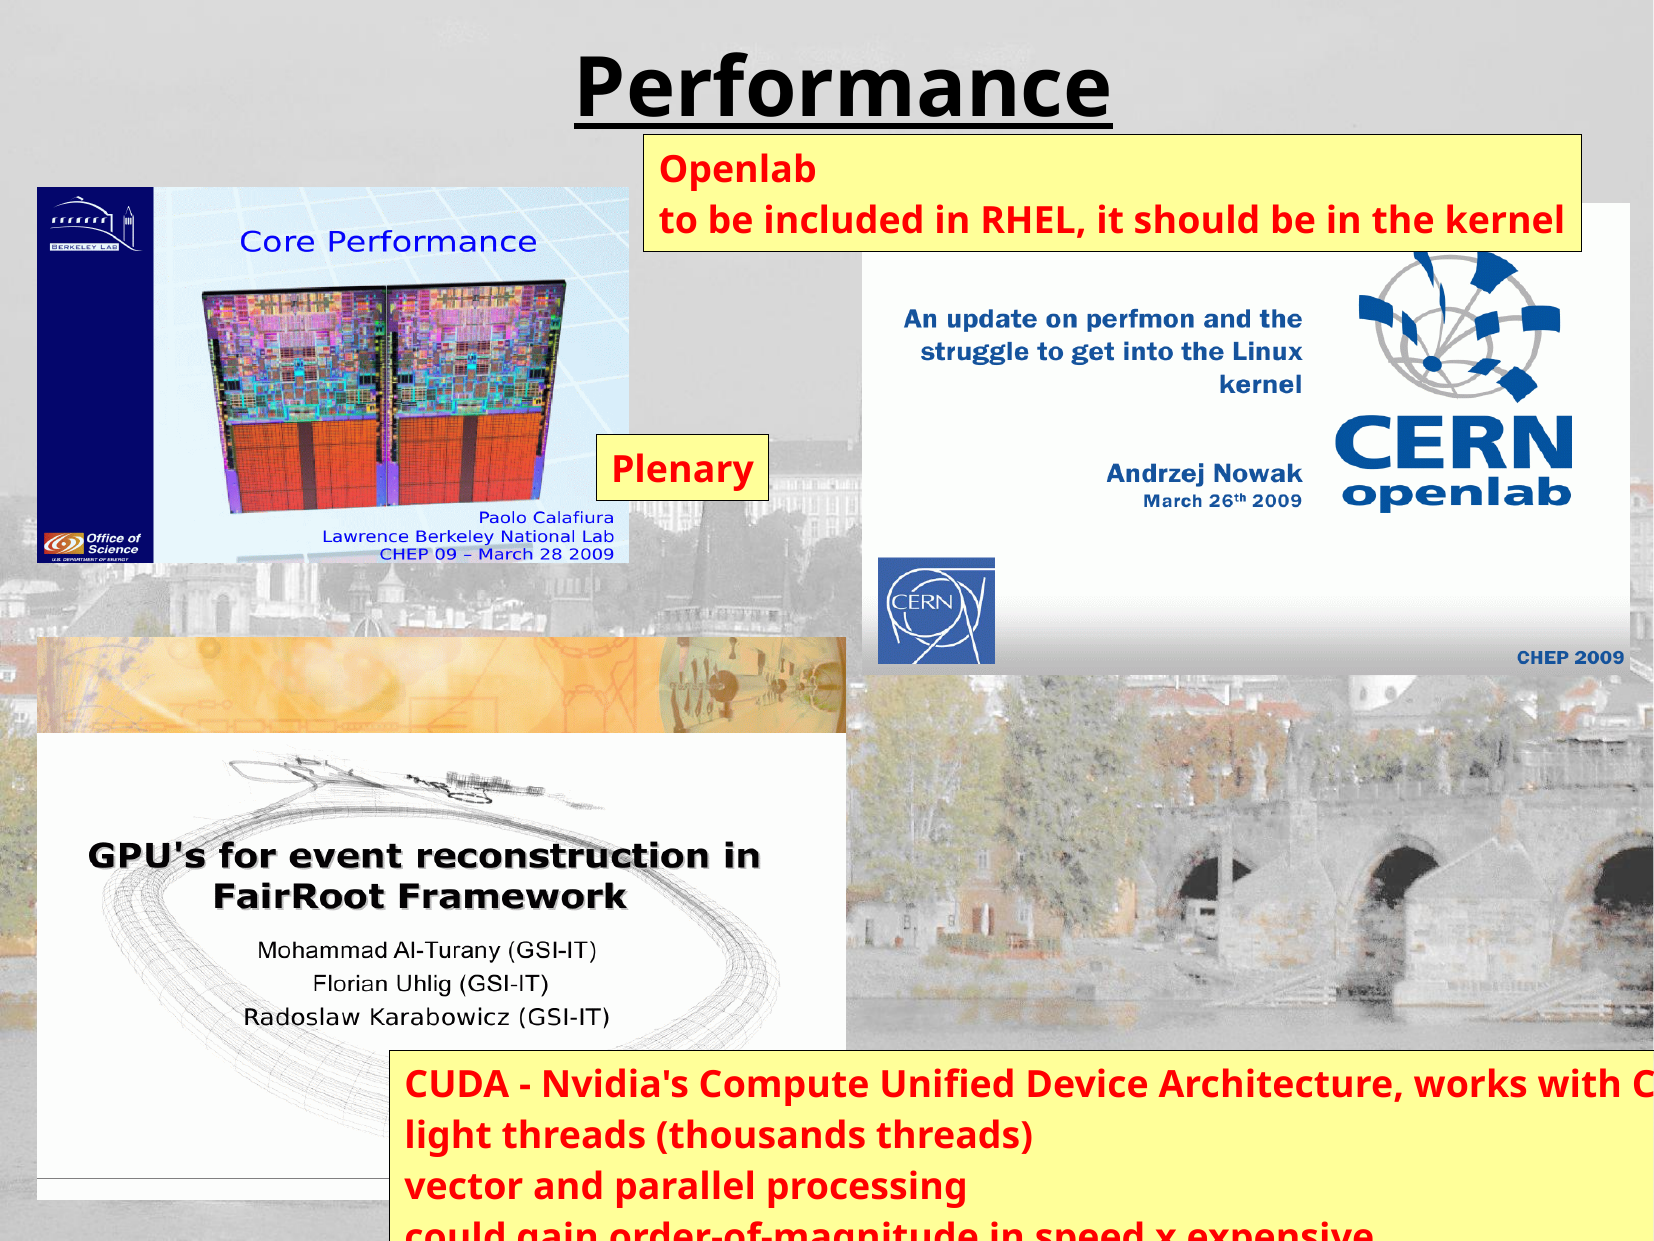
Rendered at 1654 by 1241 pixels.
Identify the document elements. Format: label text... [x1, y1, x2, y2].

text_box CUDA - Nvidia's Compute Unified Device Architecture, works with C light threads (thousands threads) vector and parallel processing could gain order-of-magnitude in speed x expensive [389, 1050, 1613, 1216]
picture [0, 0, 1654, 1241]
title Performance [149, 0, 1538, 168]
text_box Openlab to be included in RHEL, it should be in the kernel [643, 134, 1576, 226]
text_box Plenary [596, 434, 751, 488]
